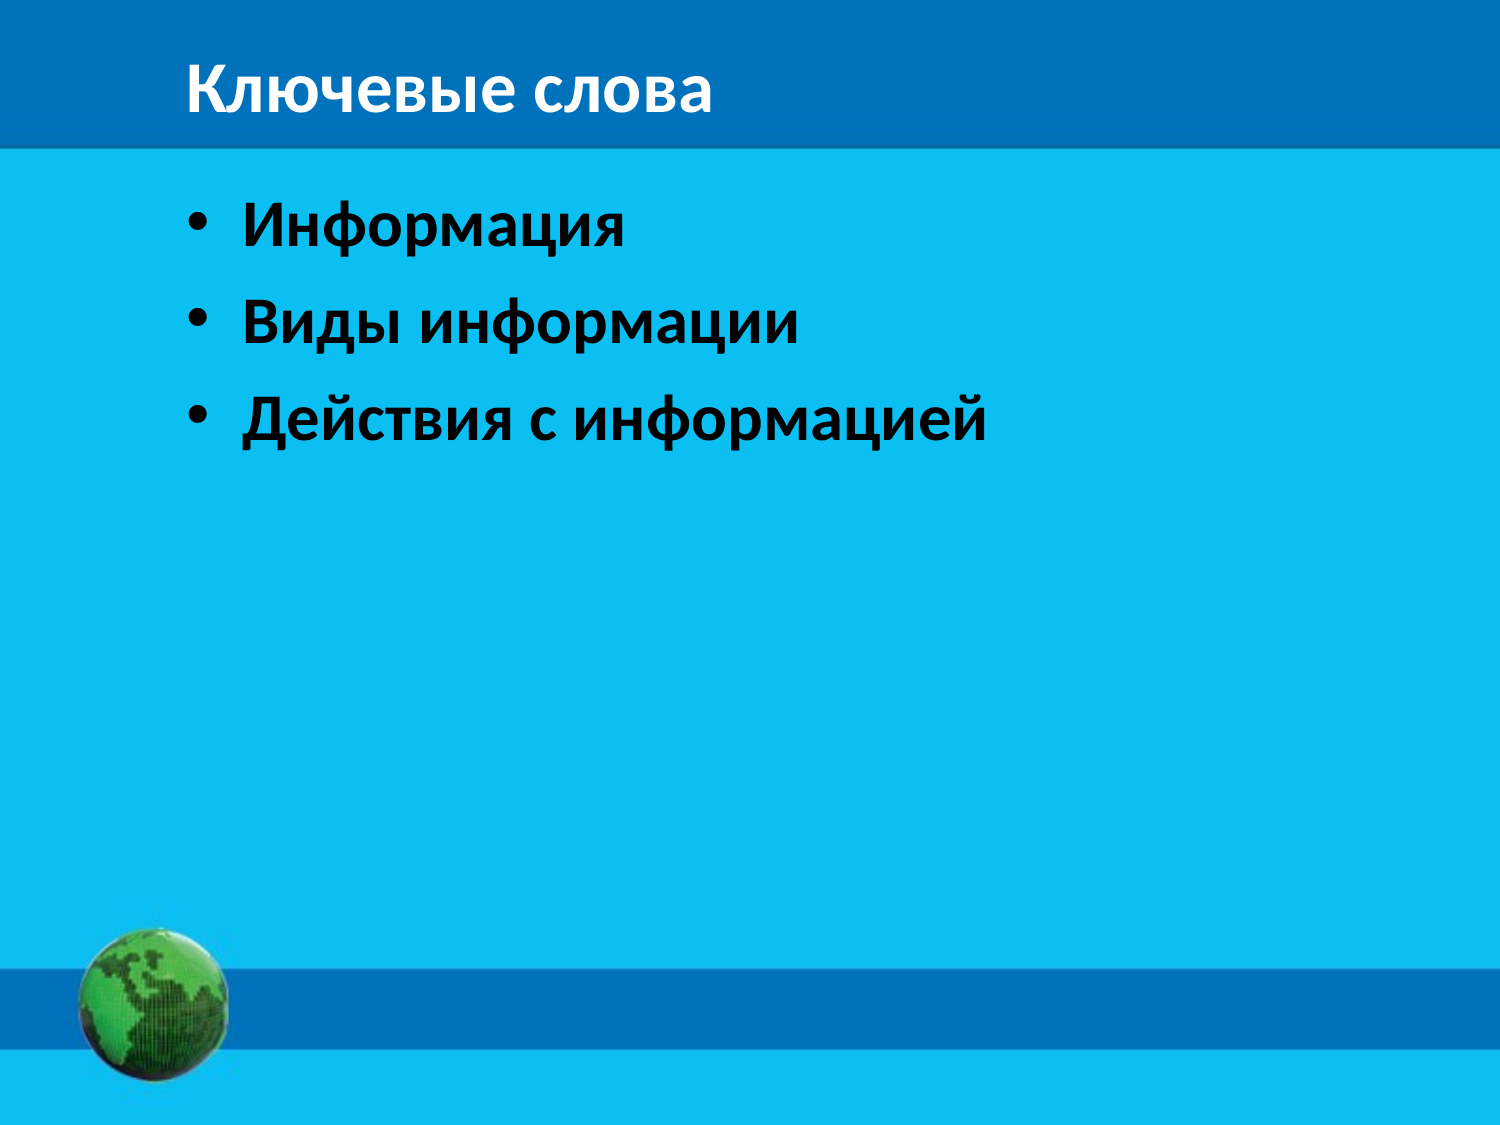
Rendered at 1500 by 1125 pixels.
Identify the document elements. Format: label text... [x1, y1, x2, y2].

picture [0, 924, 1500, 1084]
picture [0, 0, 1500, 146]
title Ключевые слова [171, 30, 1425, 135]
list Информация Виды информации Действия с информацией [171, 172, 1425, 1005]
